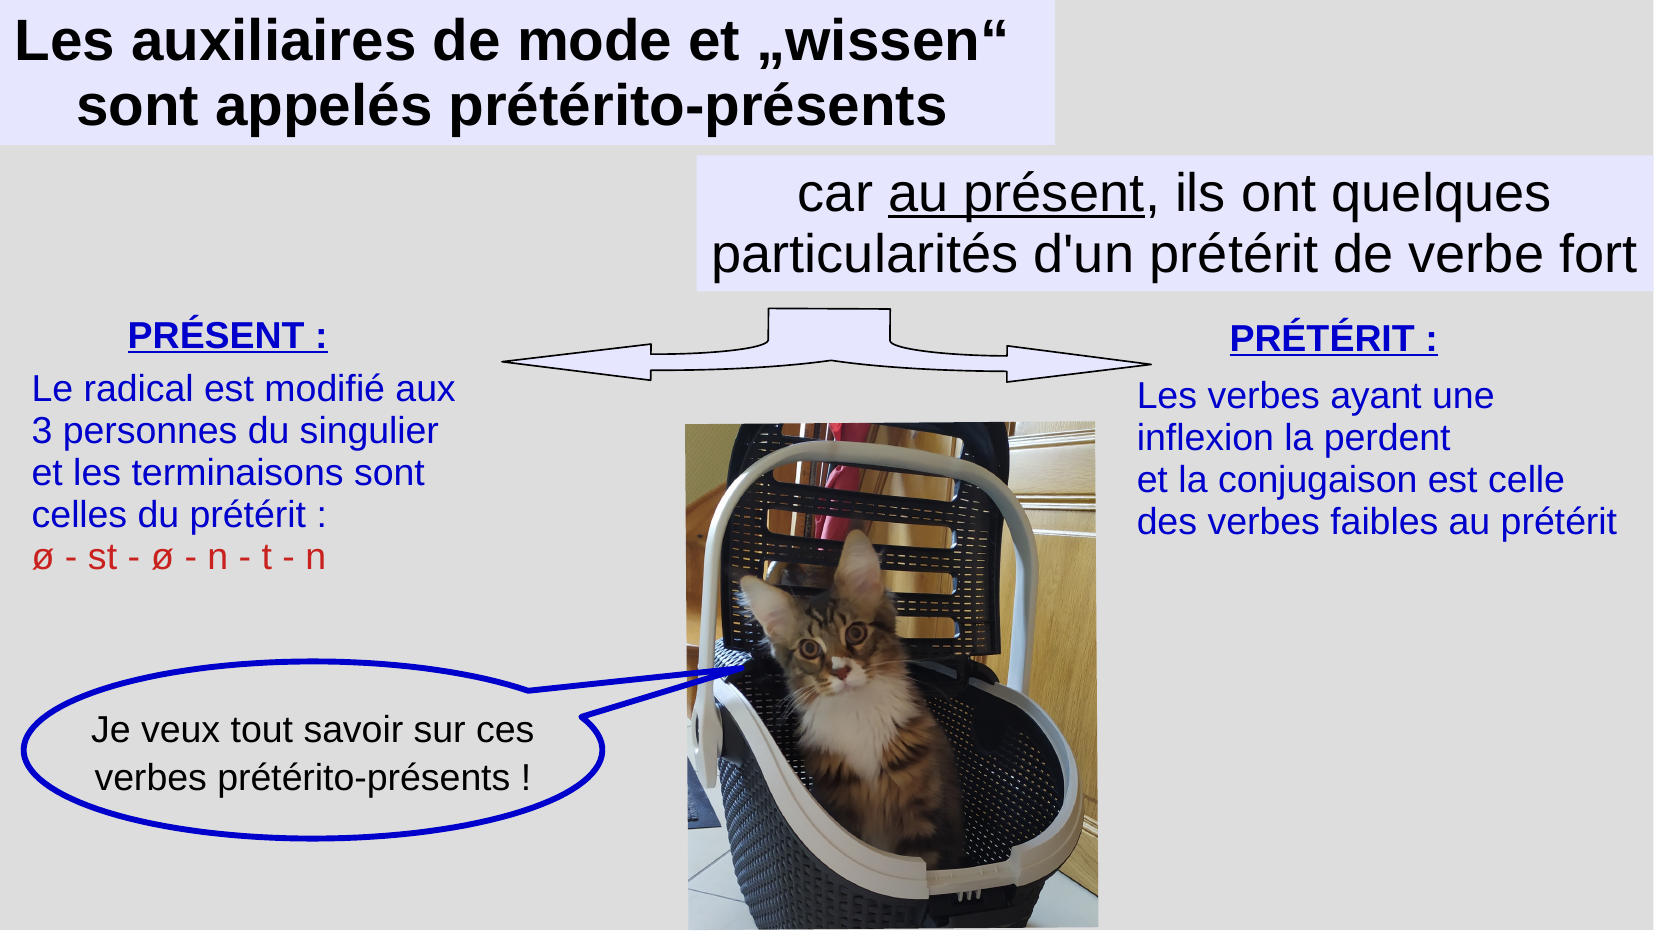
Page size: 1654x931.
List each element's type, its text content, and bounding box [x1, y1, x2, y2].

text_box Je veux tout savoir sur ces verbes prétérito-présents ! [23, 661, 742, 839]
text_box Les verbes ayant une inflexion la perdent et la conjugaison est celle des verbes faibles au prétérit [1122, 366, 1633, 551]
text_box Les auxiliaires de mode et „wissen“ sont appelés prétérito-présents [0, 0, 1055, 145]
text_box car au présent, ils ont quelques particularités d'un prétérit de verbe fort [696, 155, 1654, 292]
text_box PRÉSENT : [112, 307, 343, 360]
picture [685, 421, 1099, 931]
text_box PRÉTÉRIT : [1214, 304, 1463, 366]
text_box Le radical est modifié aux 3 personnes du singulier et les terminaisons sont celles du prétérit : ø - st - ø - n - t - n [16, 360, 471, 585]
text_box [502, 308, 1152, 383]
